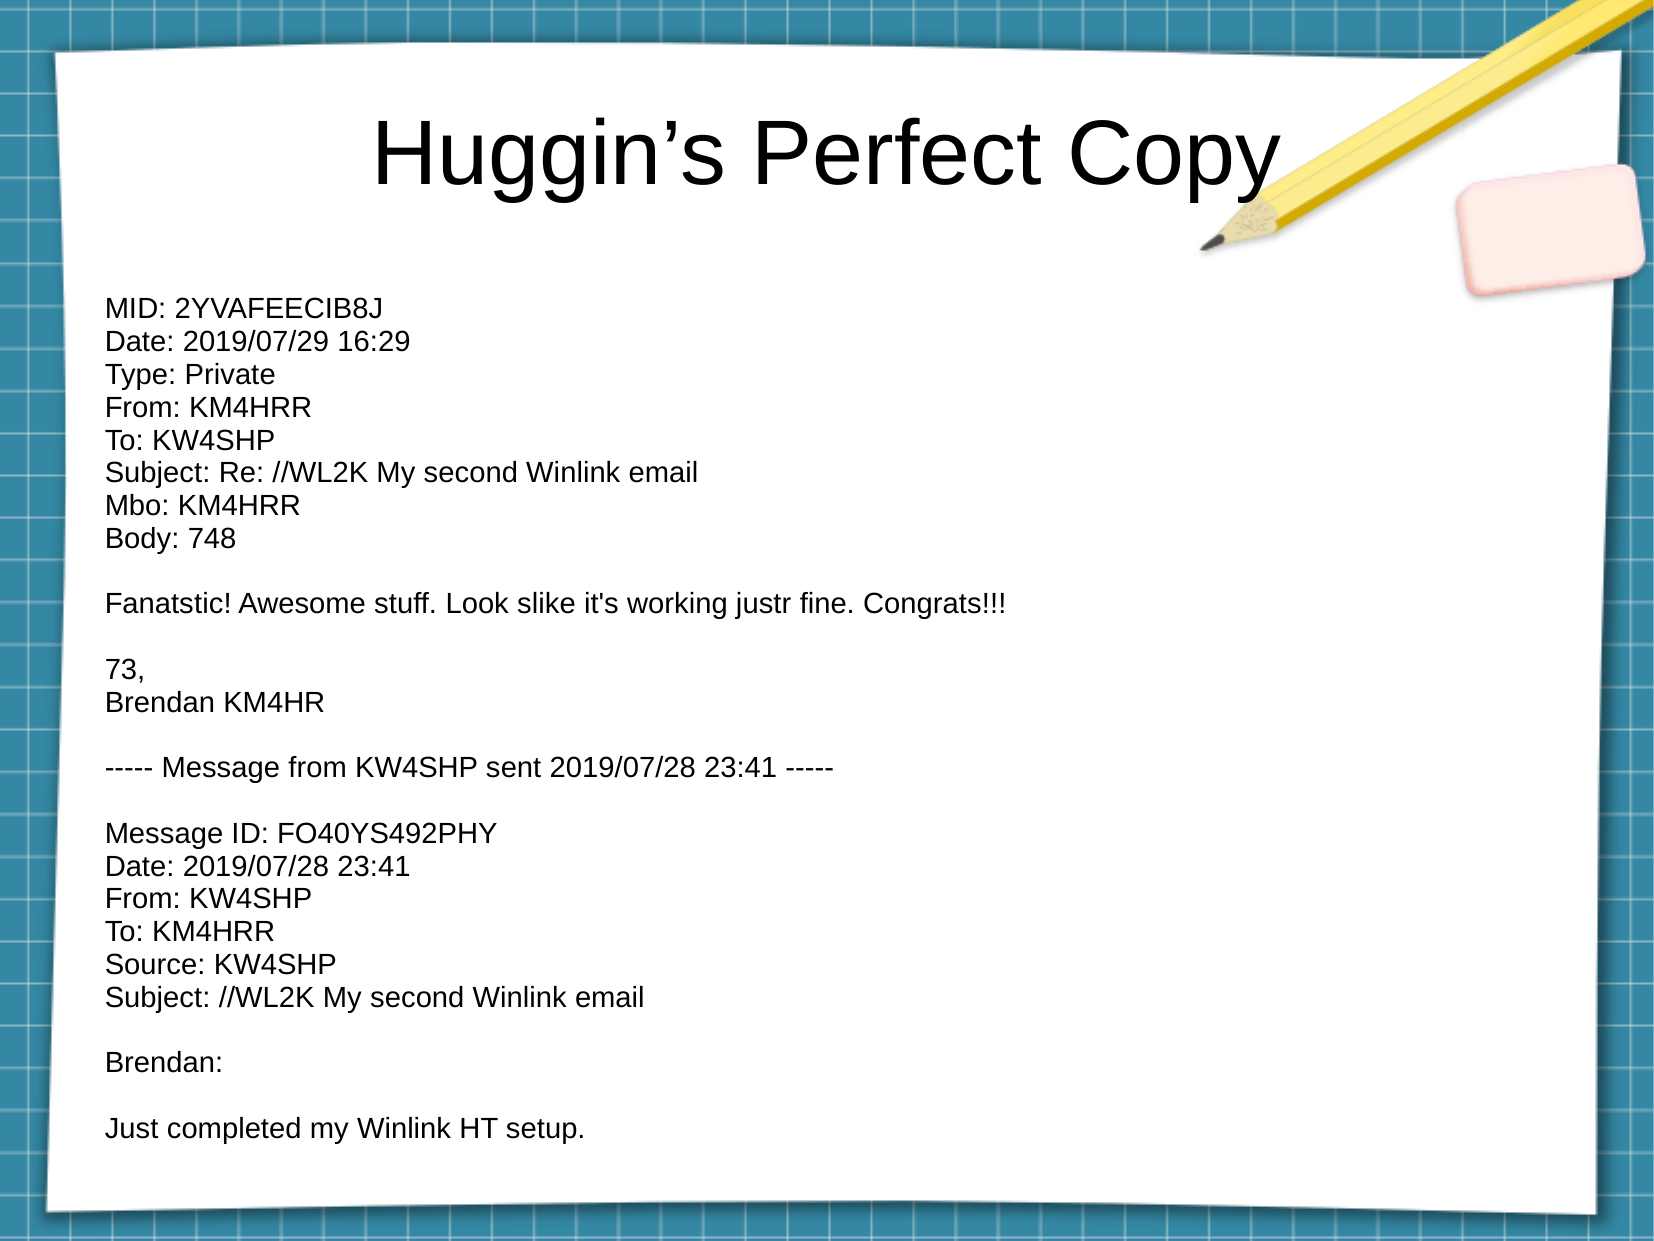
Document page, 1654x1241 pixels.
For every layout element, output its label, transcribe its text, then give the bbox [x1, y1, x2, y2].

title Huggin’s Perfect Copy [82, 49, 1571, 257]
text_box MID: 2YVAFEECIB8J Date: 2019/07/29 16:29 Type: Private From: KM4HRR To: KW4SHP Subject: Re: //WL2K My second Winlink email Mbo: KM4HRR Body: 748 Fanatstic! Awesome stuff. Look slike it's working justr fine. Congrats!!! 73, Brendan KM4HR ----- Message from KW4SHP sent 2019/07/28 23:41 ----- Message ID: FO40YS492PHY Date: 2019/07/28 23:41 From: KW4SHP To: KM4HRR Source: KW4SHP Subject: //WL2K My second Winlink email Brendan: Just completed my Winlink HT setup. [90, 285, 1546, 1152]
picture [0, 0, 1654, 1241]
